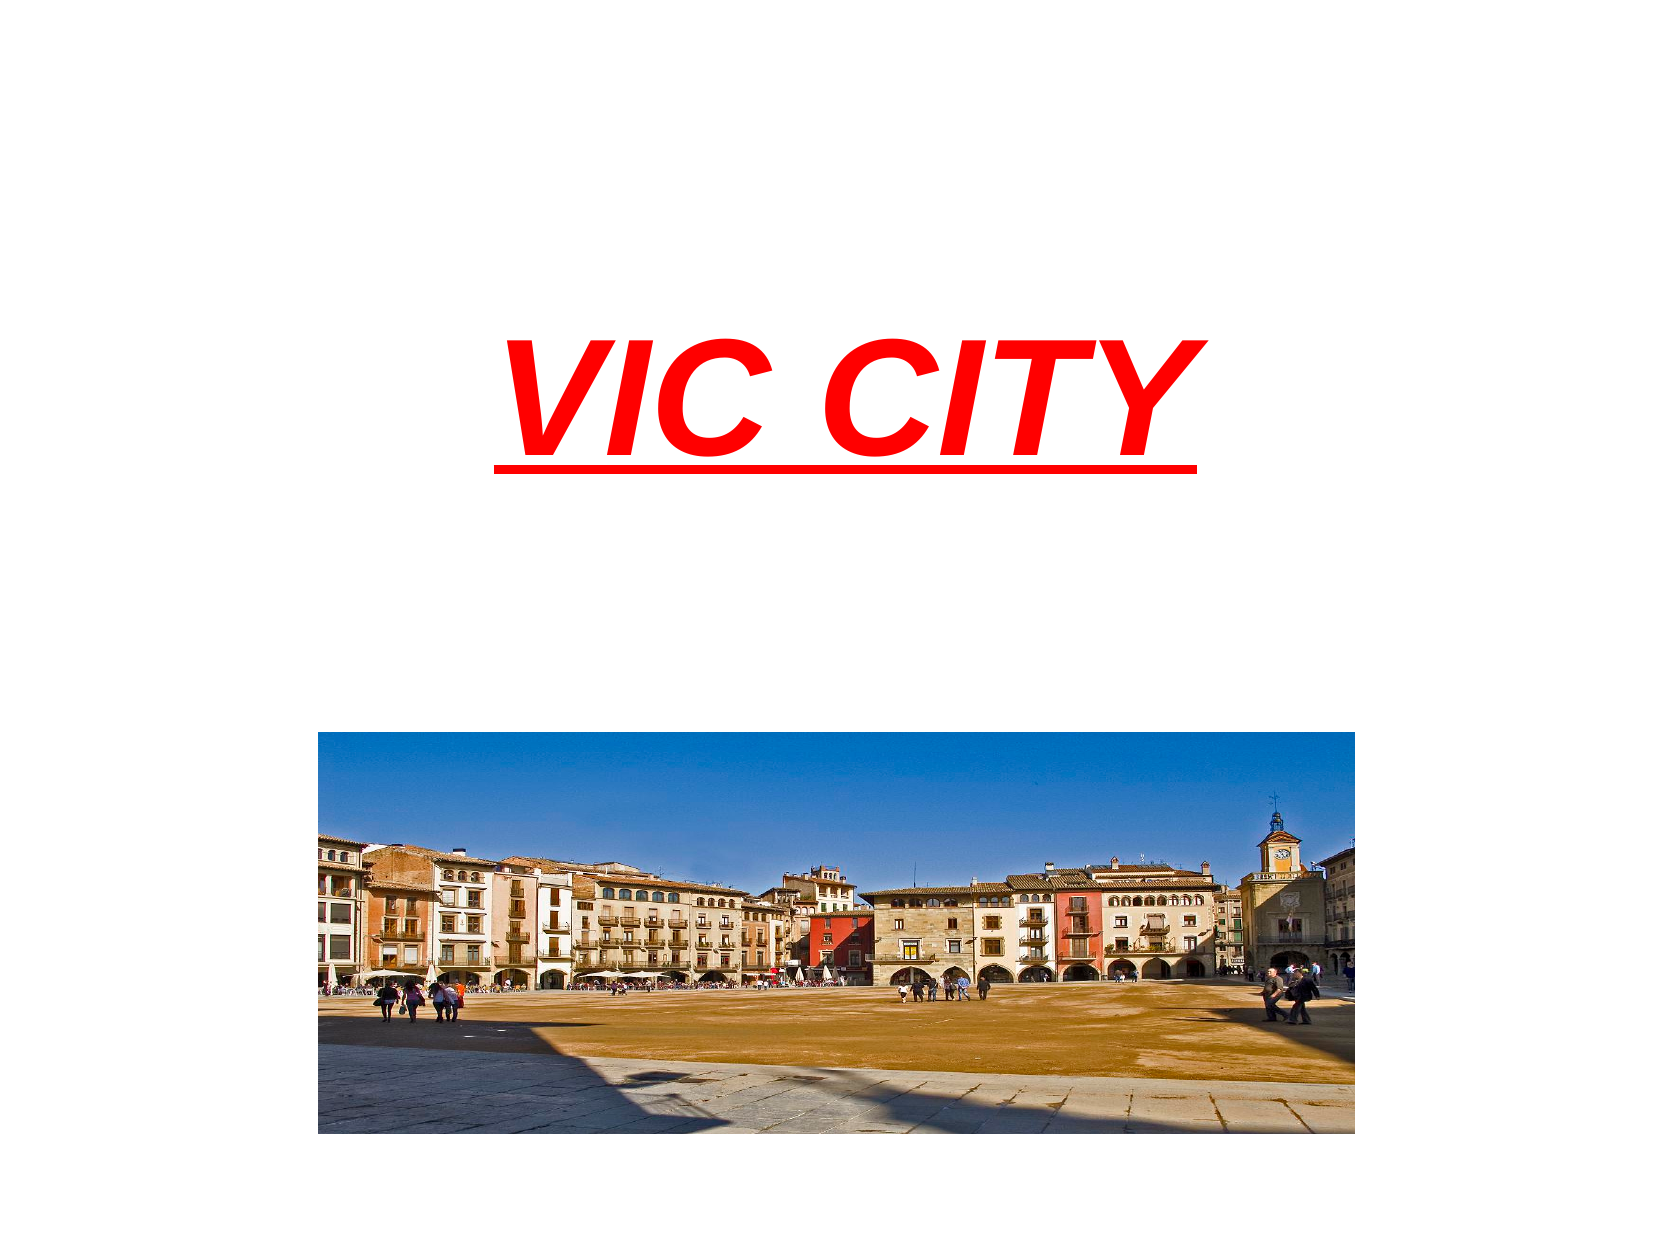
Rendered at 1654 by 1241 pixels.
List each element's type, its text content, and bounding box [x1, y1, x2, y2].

picture [318, 732, 1355, 1134]
subtitle VIC CITY [118, 138, 1574, 658]
